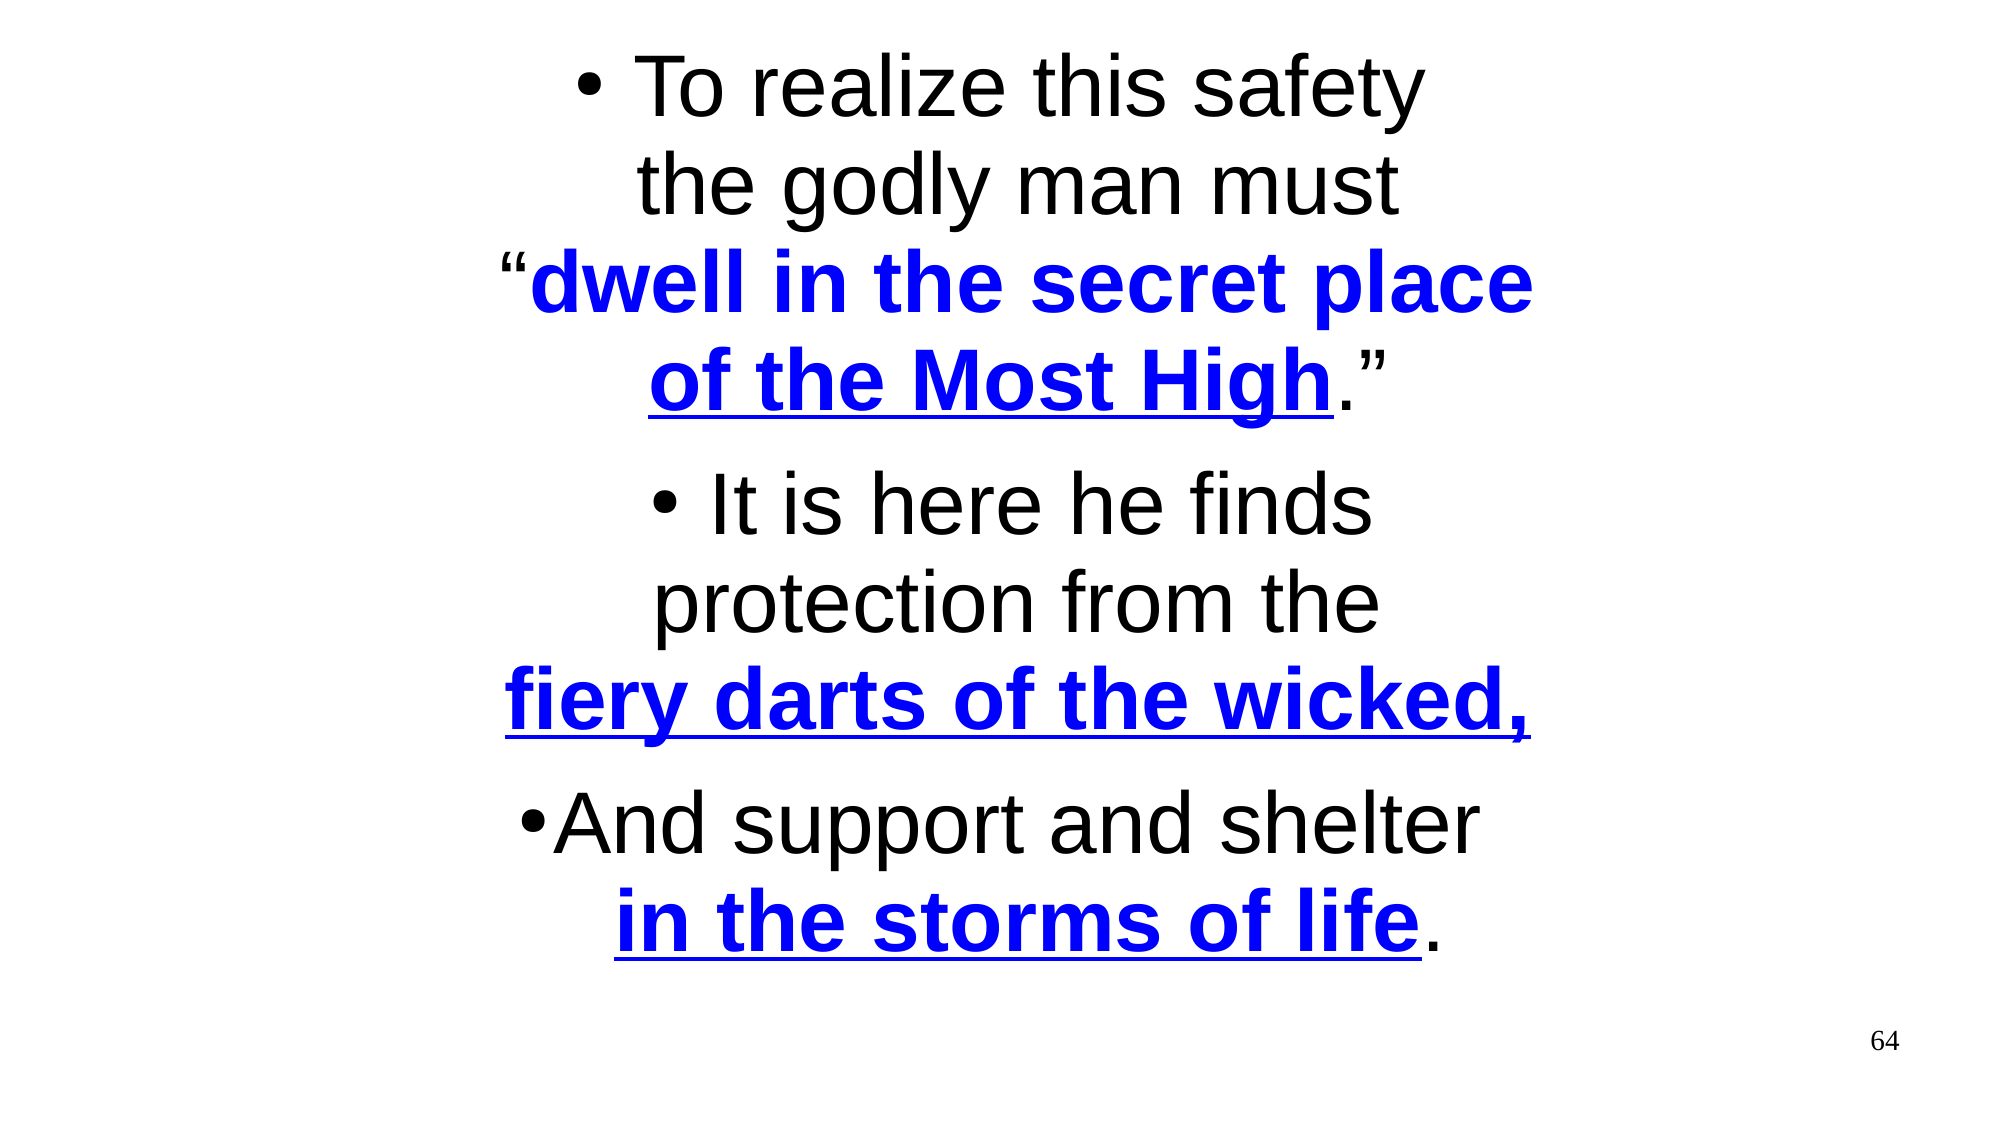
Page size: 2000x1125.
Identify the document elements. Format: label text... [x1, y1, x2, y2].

list To realize this safety the godly man must “dwell in the secret place of the Most High.” It is here he finds protection from the fiery darts of the wicked, And support and shelter in the storms of life. [37, 37, 1988, 1088]
